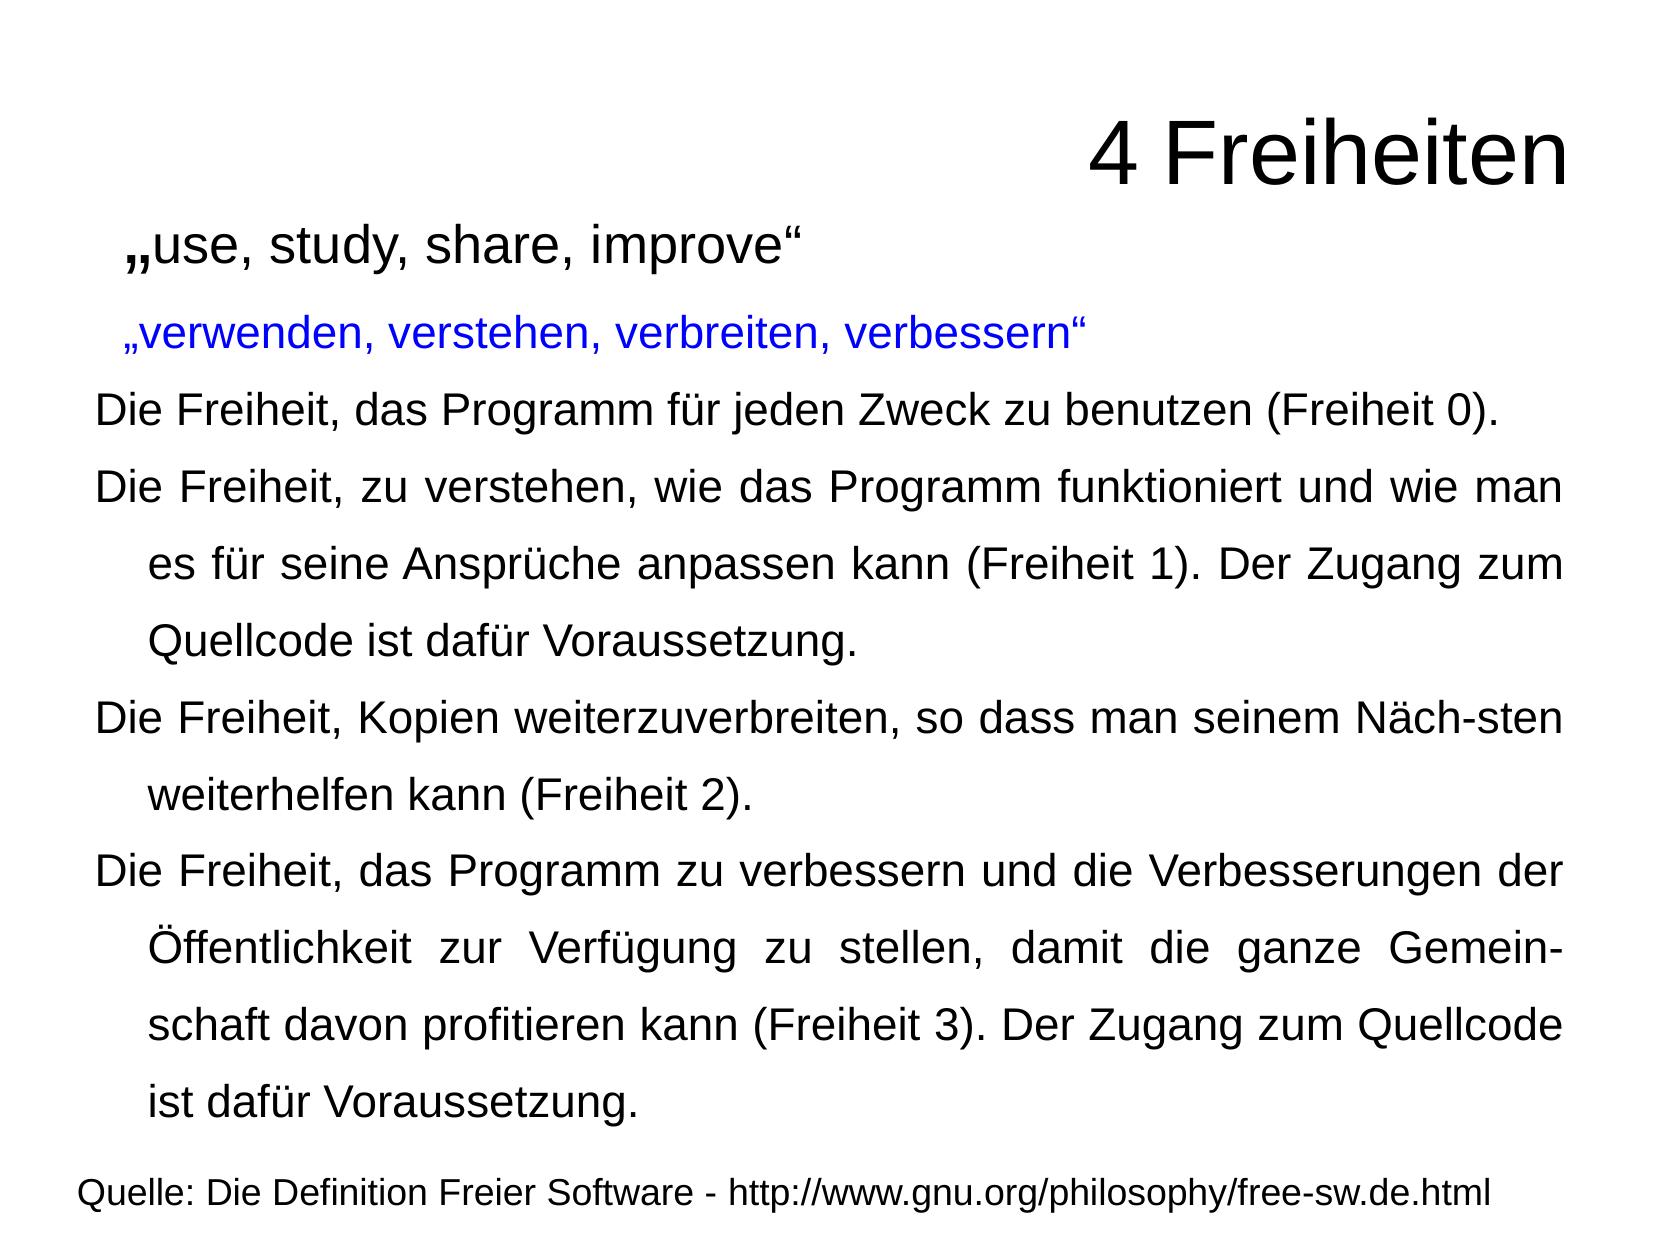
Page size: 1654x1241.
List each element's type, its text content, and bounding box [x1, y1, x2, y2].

subtitle „use, study, share, improve“ „verwenden, verstehen, verbreiten, verbessern“ Die Freiheit, das Programm für jeden Zweck zu benutzen (Freiheit 0). Die Freiheit, zu verstehen, wie das Programm funktioniert und wie man es für seine Ansprüche anpassen kann (Freiheit 1). Der Zugang zum Quellcode ist dafür Voraussetzung. Die Freiheit, Kopien weiterzuverbreiten, so dass man seinem Näch-sten weiterhelfen kann (Freiheit 2). Die Freiheit, das Programm zu verbessern und die Verbesserungen der Öffentlichkeit zur Verfügung zu stellen, damit die ganze Gemein-schaft davon profitieren kann (Freiheit 3). Der Zugang zum Quellcode ist dafür Voraussetzung. Quelle: Die Definition Freier Software - http://www.gnu.org/philosophy/free-sw.de.html [76, 177, 1565, 1226]
title 4 Freiheiten [82, 56, 1571, 250]
